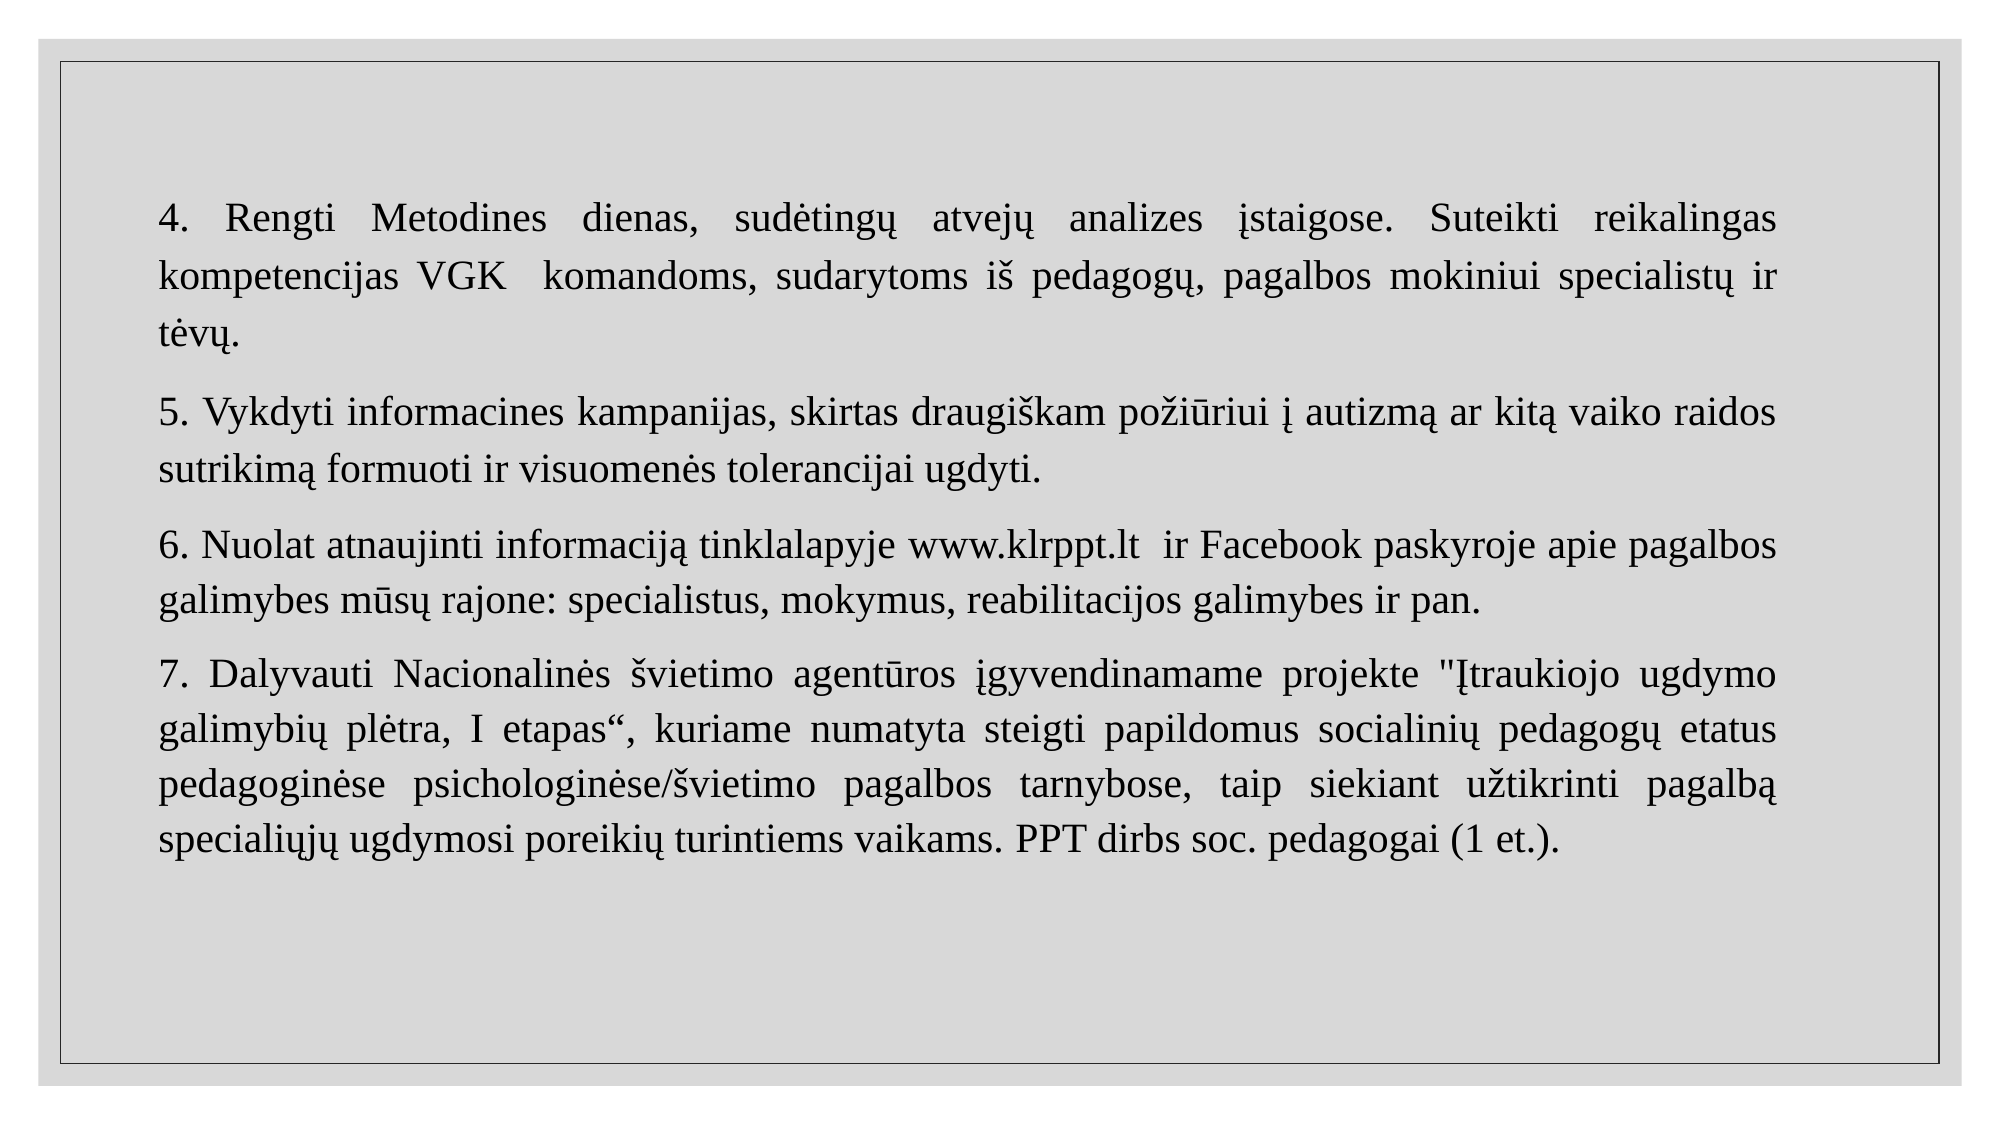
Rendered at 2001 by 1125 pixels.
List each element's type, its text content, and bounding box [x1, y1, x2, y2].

list 4. Rengti Metodines dienas, sudėtingų atvejų analizes įstaigose. Suteikti reikalingas kompetencijas VGK komandoms, sudarytoms iš pedagogų, pagalbos mokiniui specialistų ir tėvų. 5. Vykdyti informacines kampanijas, skirtas draugiškam požiūriui į autizmą ar kitą vaiko raidos sutrikimą formuoti ir visuomenės tolerancijai ugdyti. 6. Nuolat atnaujinti informaciją tinklalapyje www.klrppt.lt ir Facebook paskyroje apie pagalbos galimybes mūsų rajone: specialistus, mokymus, reabilitacijos galimybes ir pan. 7. Dalyvauti Nacionalinės švietimo agentūros įgyvendinamame projekte "Įtraukiojo ugdymo galimybių plėtra, I etapas“, kuriame numatyta steigti papildomus socialinių pedagogų etatus pedagoginėse psichologinėse/švietimo pagalbos tarnybose, taip siekiant užtikrinti pagalbą specialiųjų ugdymosi poreikių turintiems vaikams. PPT dirbs soc. pedagogai (1 et.). [143, 174, 1794, 979]
